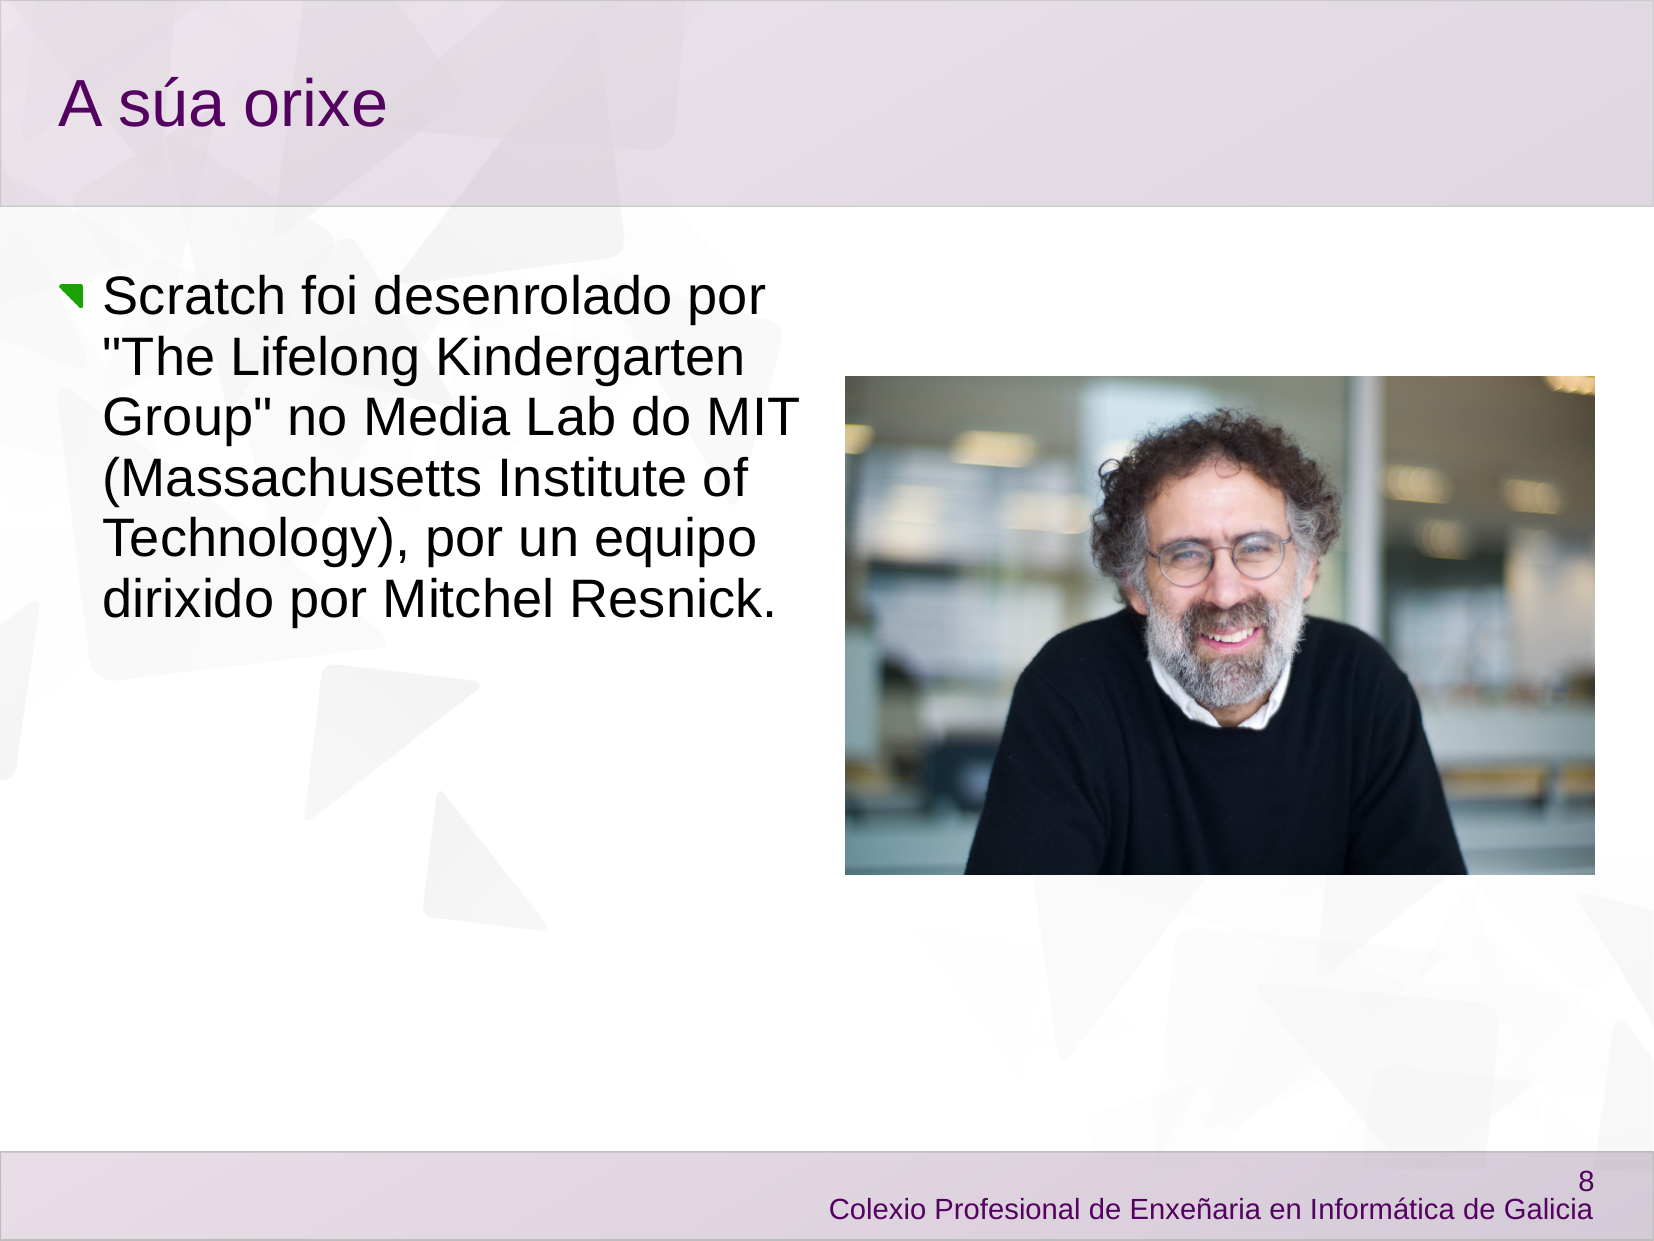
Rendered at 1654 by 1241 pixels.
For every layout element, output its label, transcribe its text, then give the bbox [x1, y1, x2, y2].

title A súa orixe [59, 29, 1595, 178]
picture [0, 0, 783, 931]
picture [845, 376, 1654, 1169]
list Scratch foi desenrolado por "The Lifelong Kindergarten Group" no Media Lab do MIT (Massachusetts Institute of Technology), por un equipo dirixido por Mitchel Resnick. [59, 265, 809, 986]
